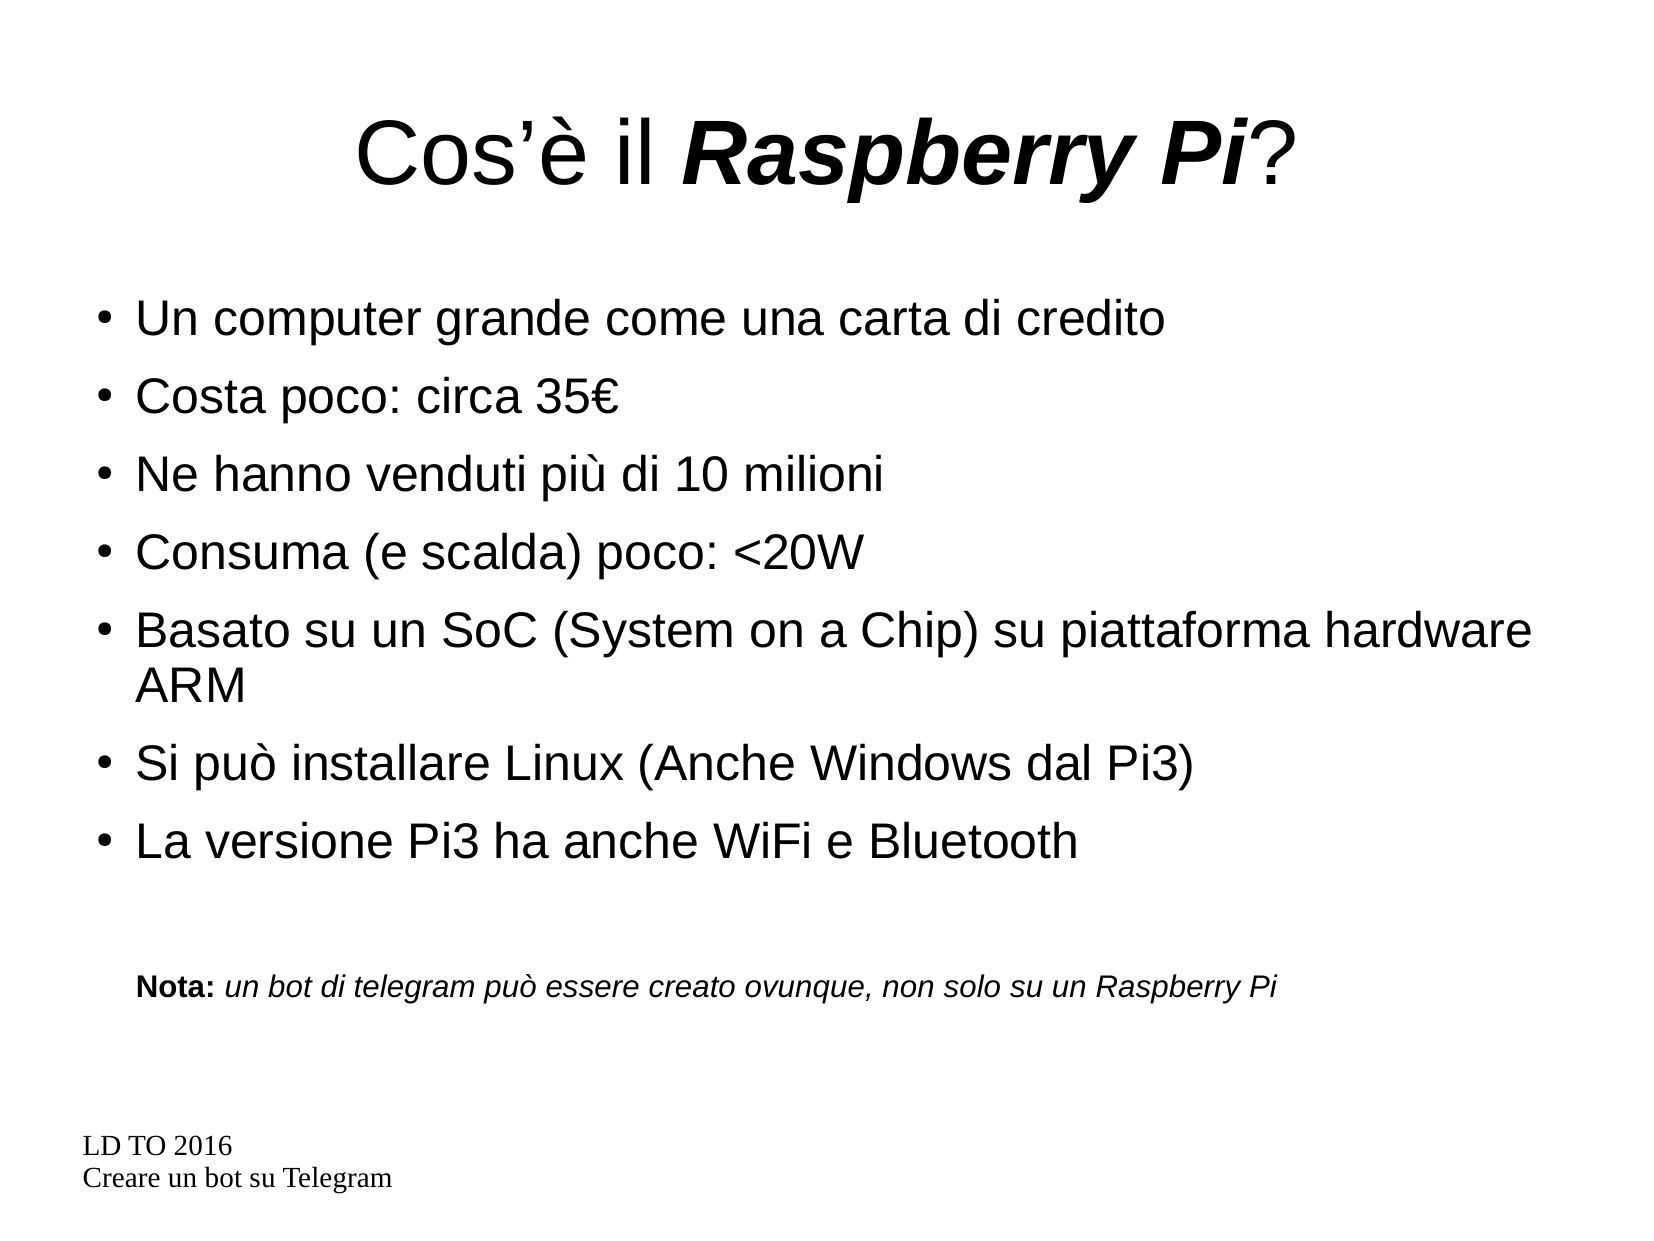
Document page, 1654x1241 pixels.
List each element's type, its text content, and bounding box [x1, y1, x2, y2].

list Un computer grande come una carta di credito Costa poco: circa 35€ Ne hanno venduti più di 10 milioni Consuma (e scalda) poco: <20W Basato su un SoC (System on a Chip) su piattaforma hardware ARM Si può installare Linux (Anche Windows dal Pi3) La versione Pi3 ha anche WiFi e Bluetooth Nota: un bot di telegram può essere creato ovunque, non solo su un Raspberry Pi [82, 290, 1571, 1010]
title Cos’è il Raspberry Pi? [82, 49, 1571, 257]
